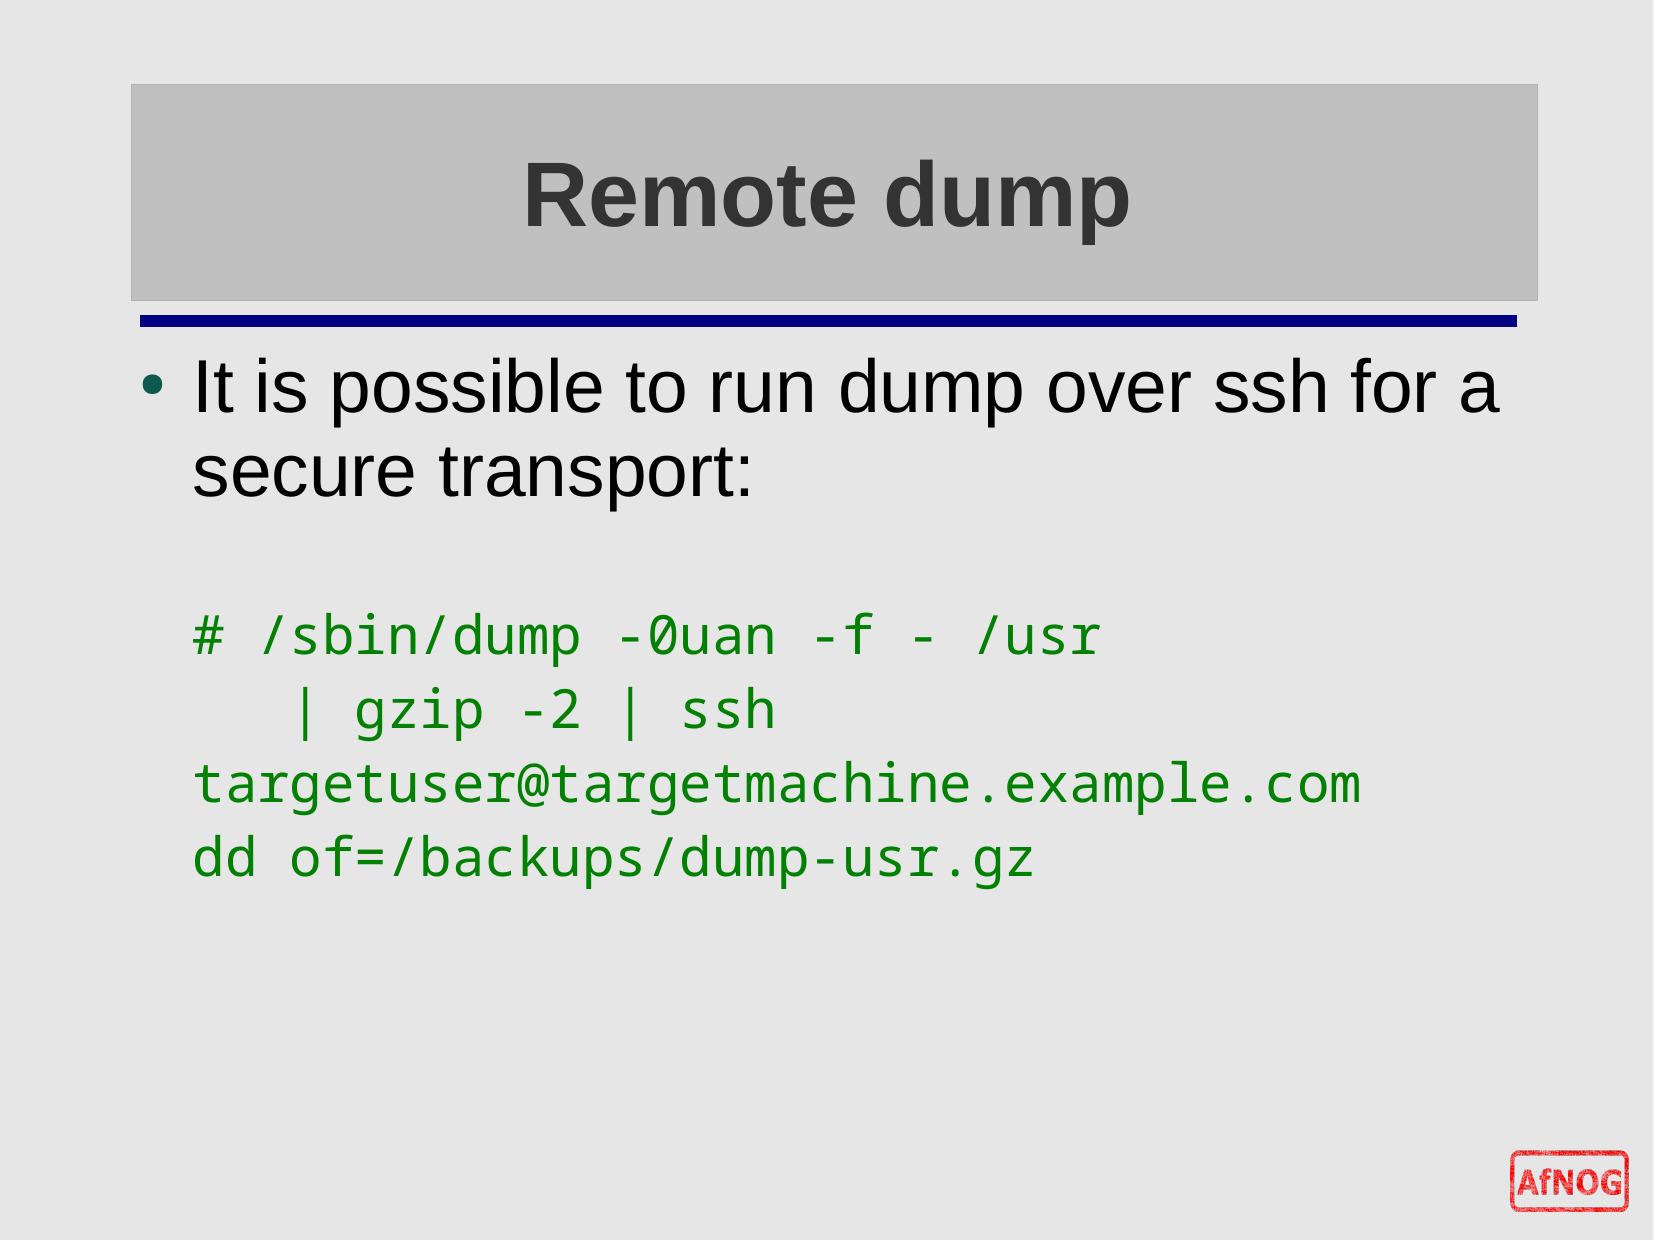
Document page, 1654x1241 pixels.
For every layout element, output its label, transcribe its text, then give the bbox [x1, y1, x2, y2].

picture [1510, 1150, 1629, 1212]
list It is possible to run dump over ssh for a secure transport: # /sbin/dump -0uan -f - /usr | gzip -2 | ssh targetuser@targetmachine.example.com dd of=/backups/dump-usr.gz [121, 344, 1534, 1127]
title Remote dump [121, 91, 1534, 299]
